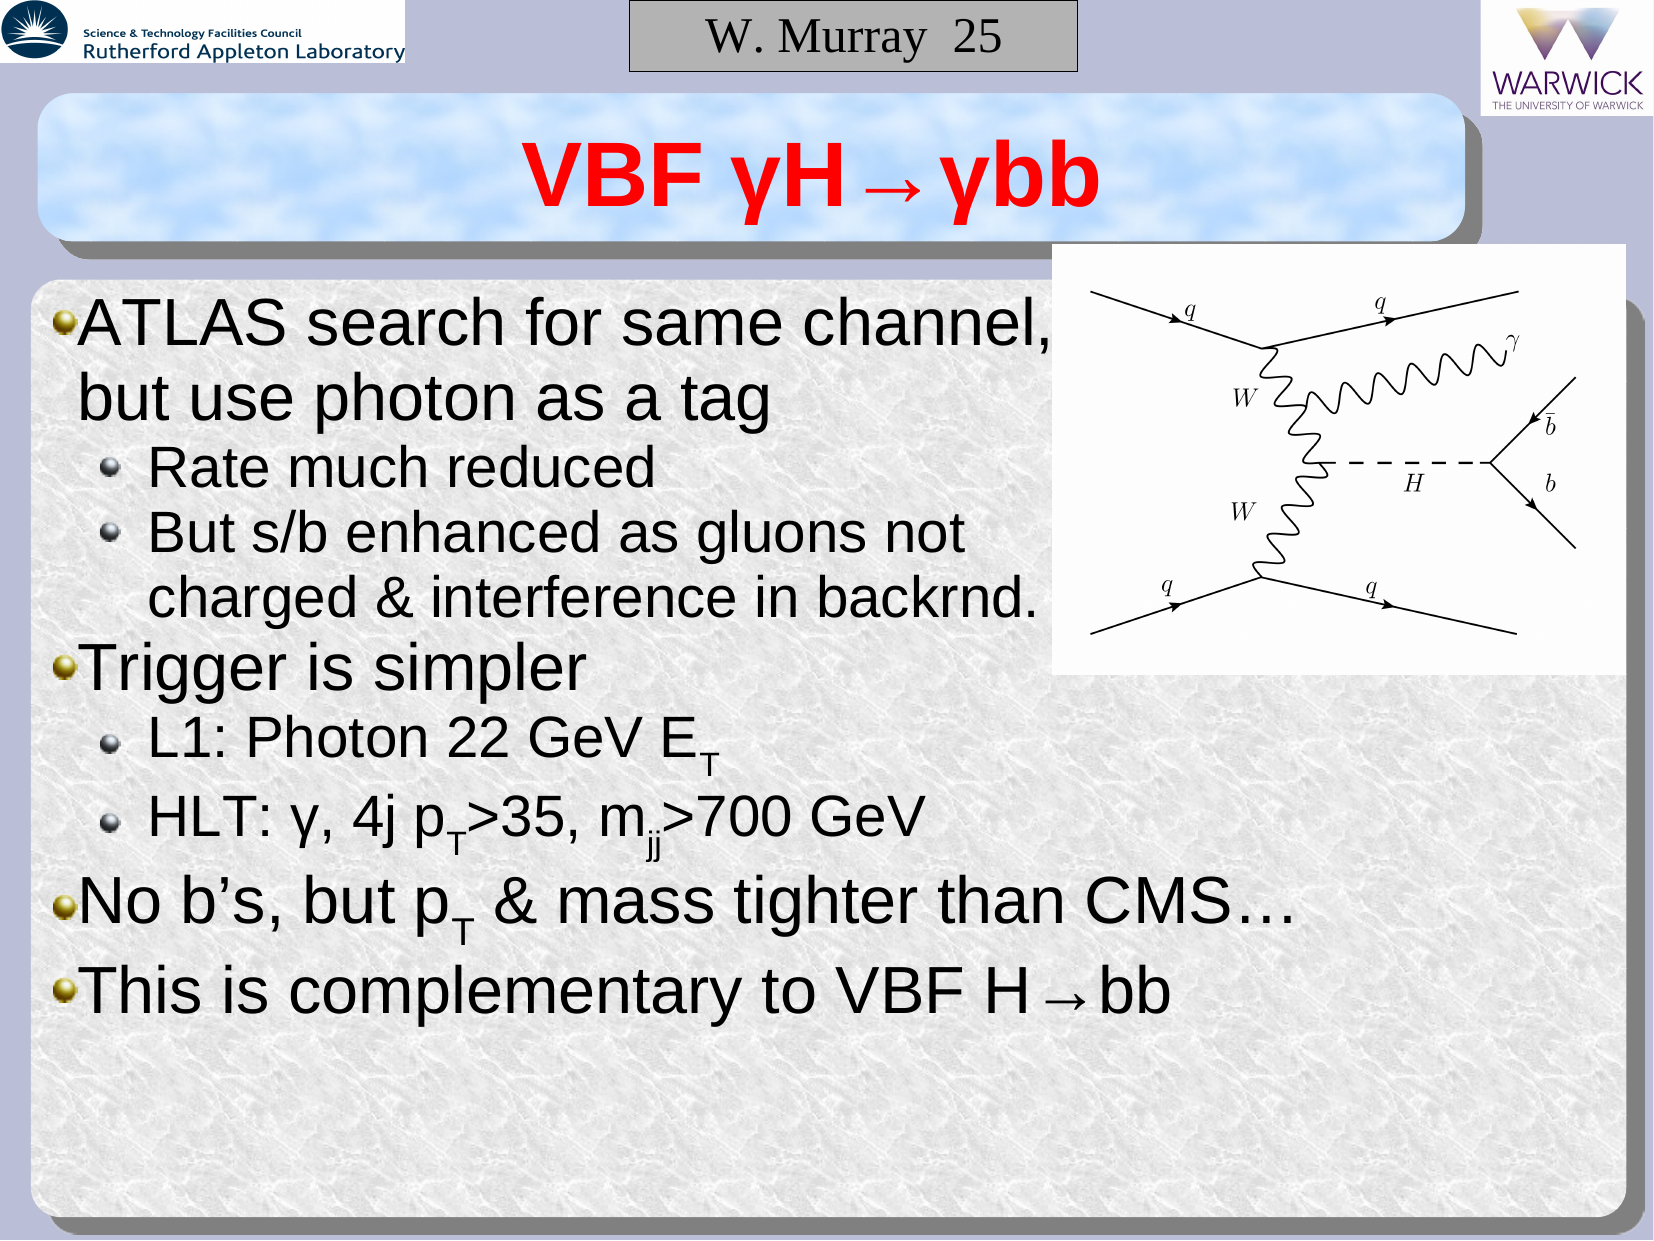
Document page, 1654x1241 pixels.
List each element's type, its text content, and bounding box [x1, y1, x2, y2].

list ATLAS search for same channel, but use photon as a tag Rate much reduced But s/b enhanced as gluons not charged & interference in backrnd. Trigger is simpler L1: Photon 22 GeV ET HLT: γ, 4j pT>35, mjj>700 GeV No b’s, but pT & mass tighter than CMS… This is complementary to VBF H→bb [53, 285, 1592, 1193]
title VBF γH→γbb [90, 101, 1584, 249]
picture [0, 0, 405, 63]
picture [37, 93, 1452, 242]
picture [30, 244, 1627, 1218]
picture [1480, 0, 1654, 116]
